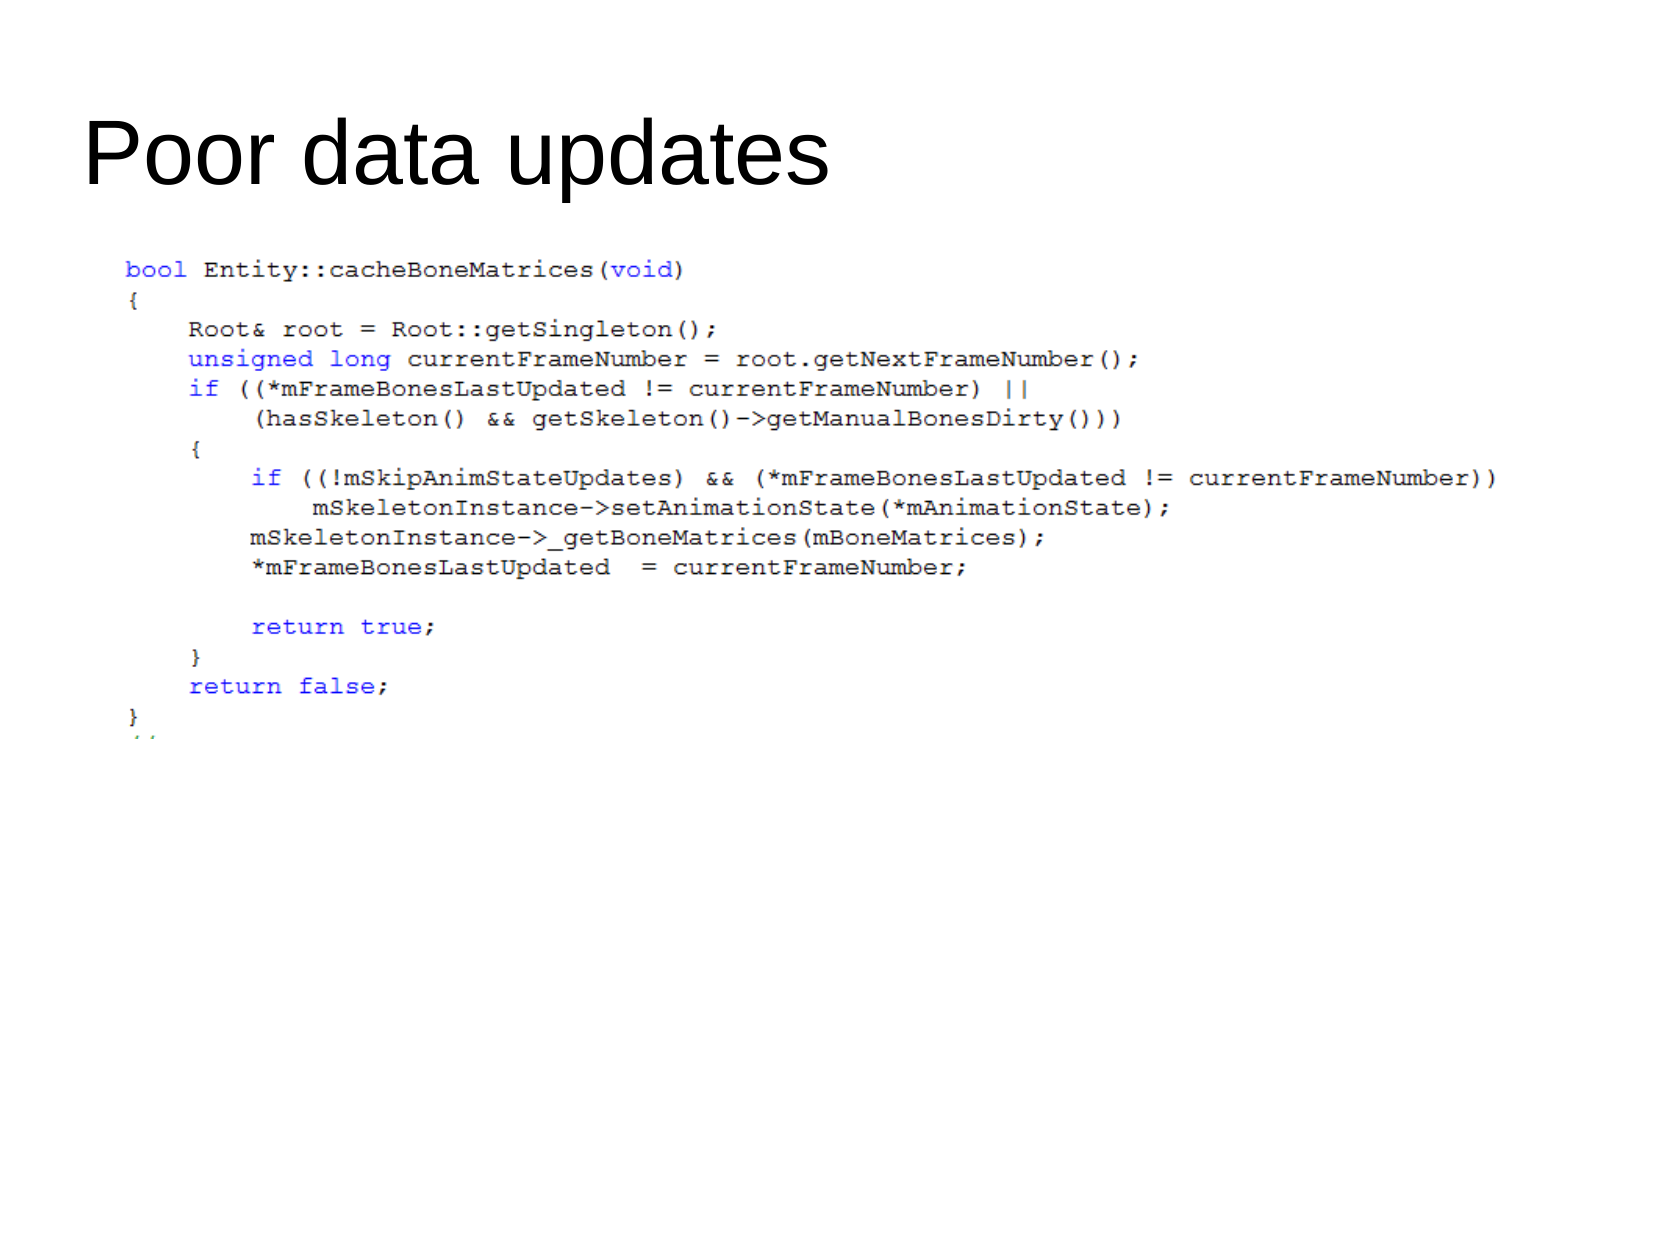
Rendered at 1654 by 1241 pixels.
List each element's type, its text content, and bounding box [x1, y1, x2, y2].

picture [118, 252, 1517, 739]
title Poor data updates [82, 49, 1571, 257]
